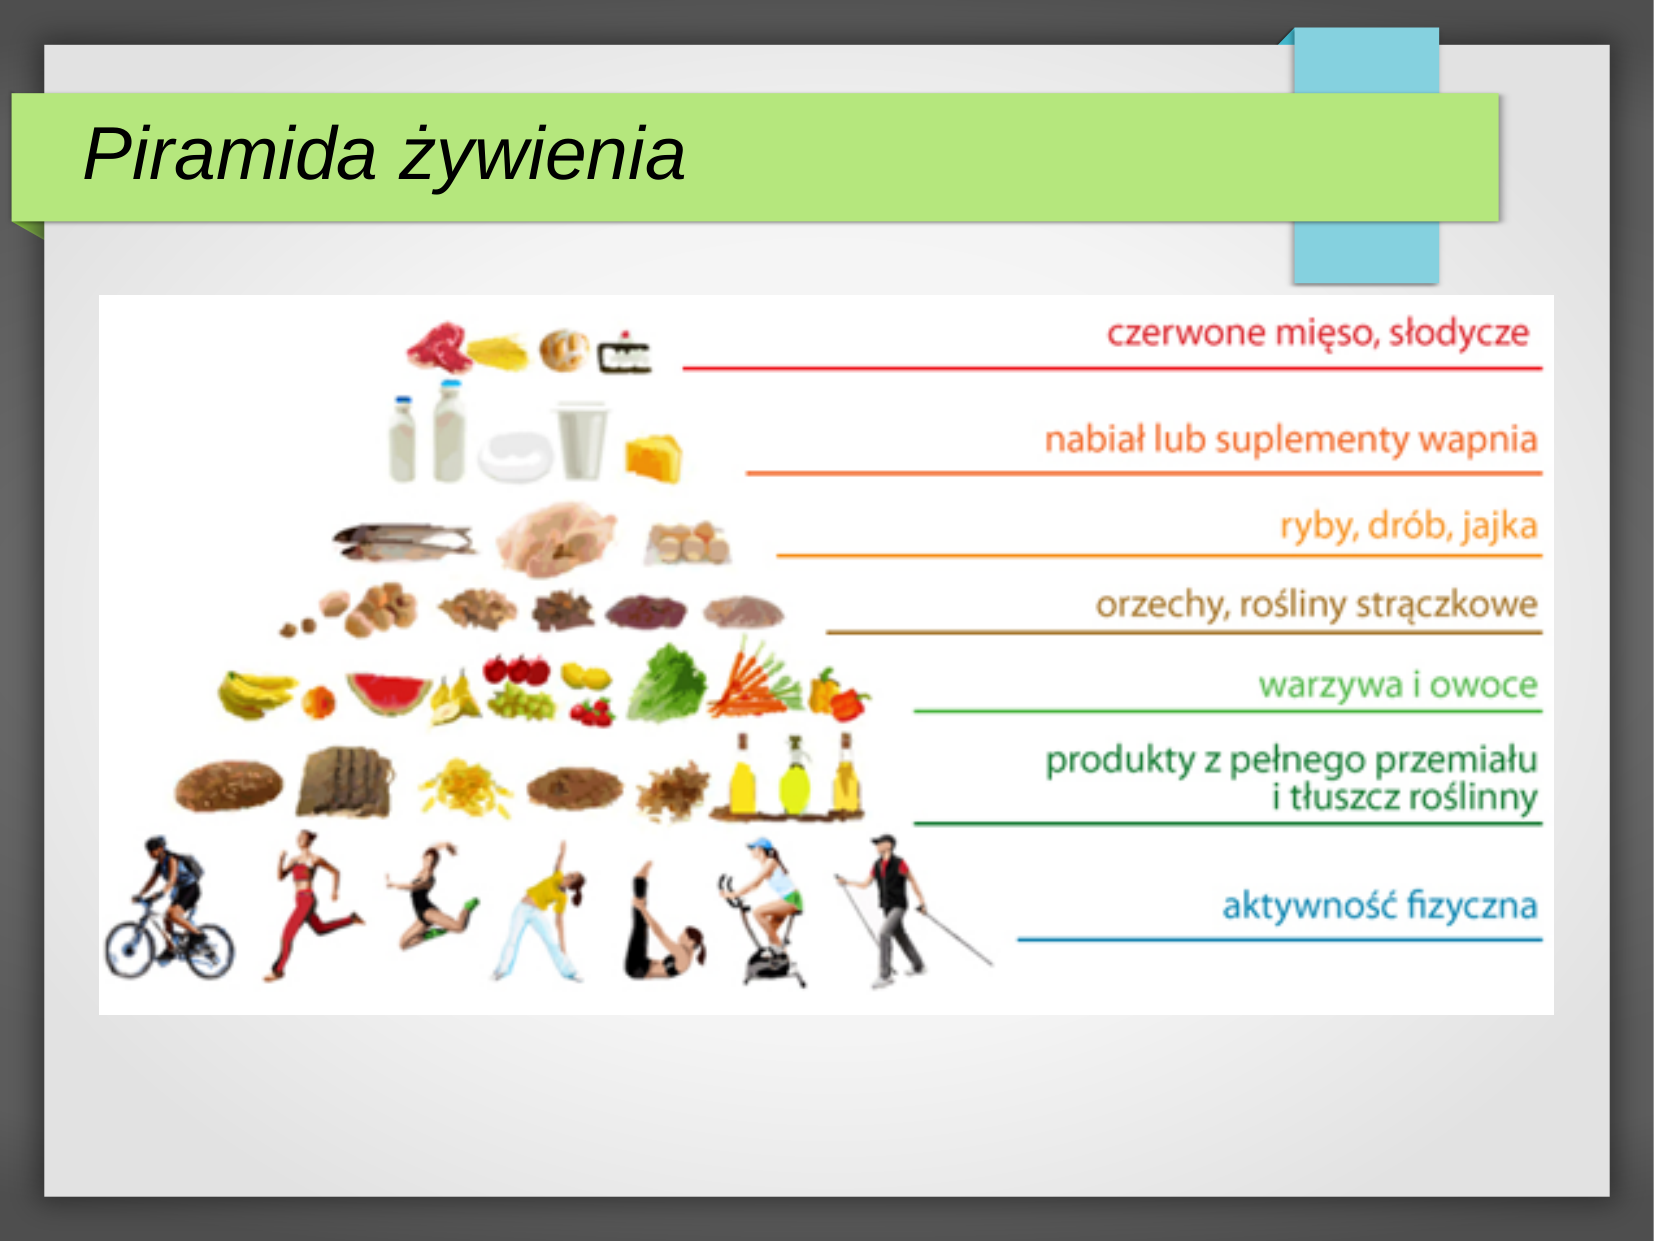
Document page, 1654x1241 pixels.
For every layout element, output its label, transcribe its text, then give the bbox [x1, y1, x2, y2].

picture [0, 0, 1654, 1241]
title Piramida żywienia [82, 94, 1264, 213]
